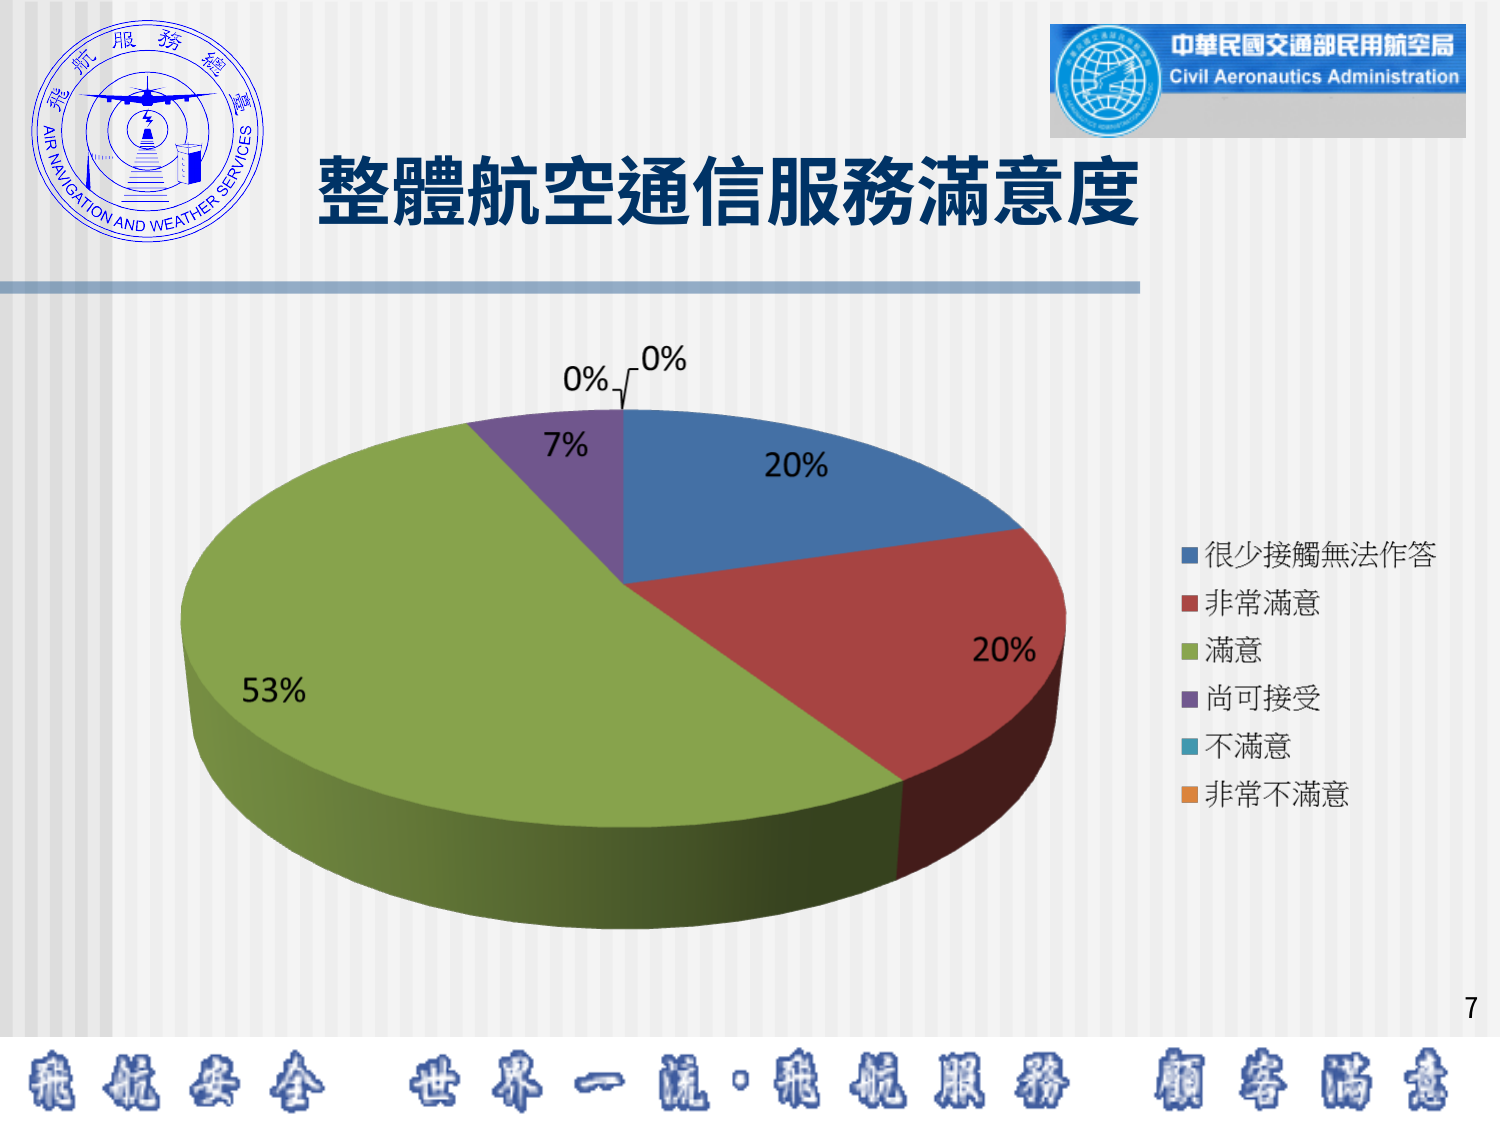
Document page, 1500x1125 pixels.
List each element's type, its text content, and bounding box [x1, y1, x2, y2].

title 整體航空通信服務滿意度 [301, 137, 1388, 243]
picture [68, 294, 1468, 1056]
text_box <編號> [1468, 964, 1495, 1040]
